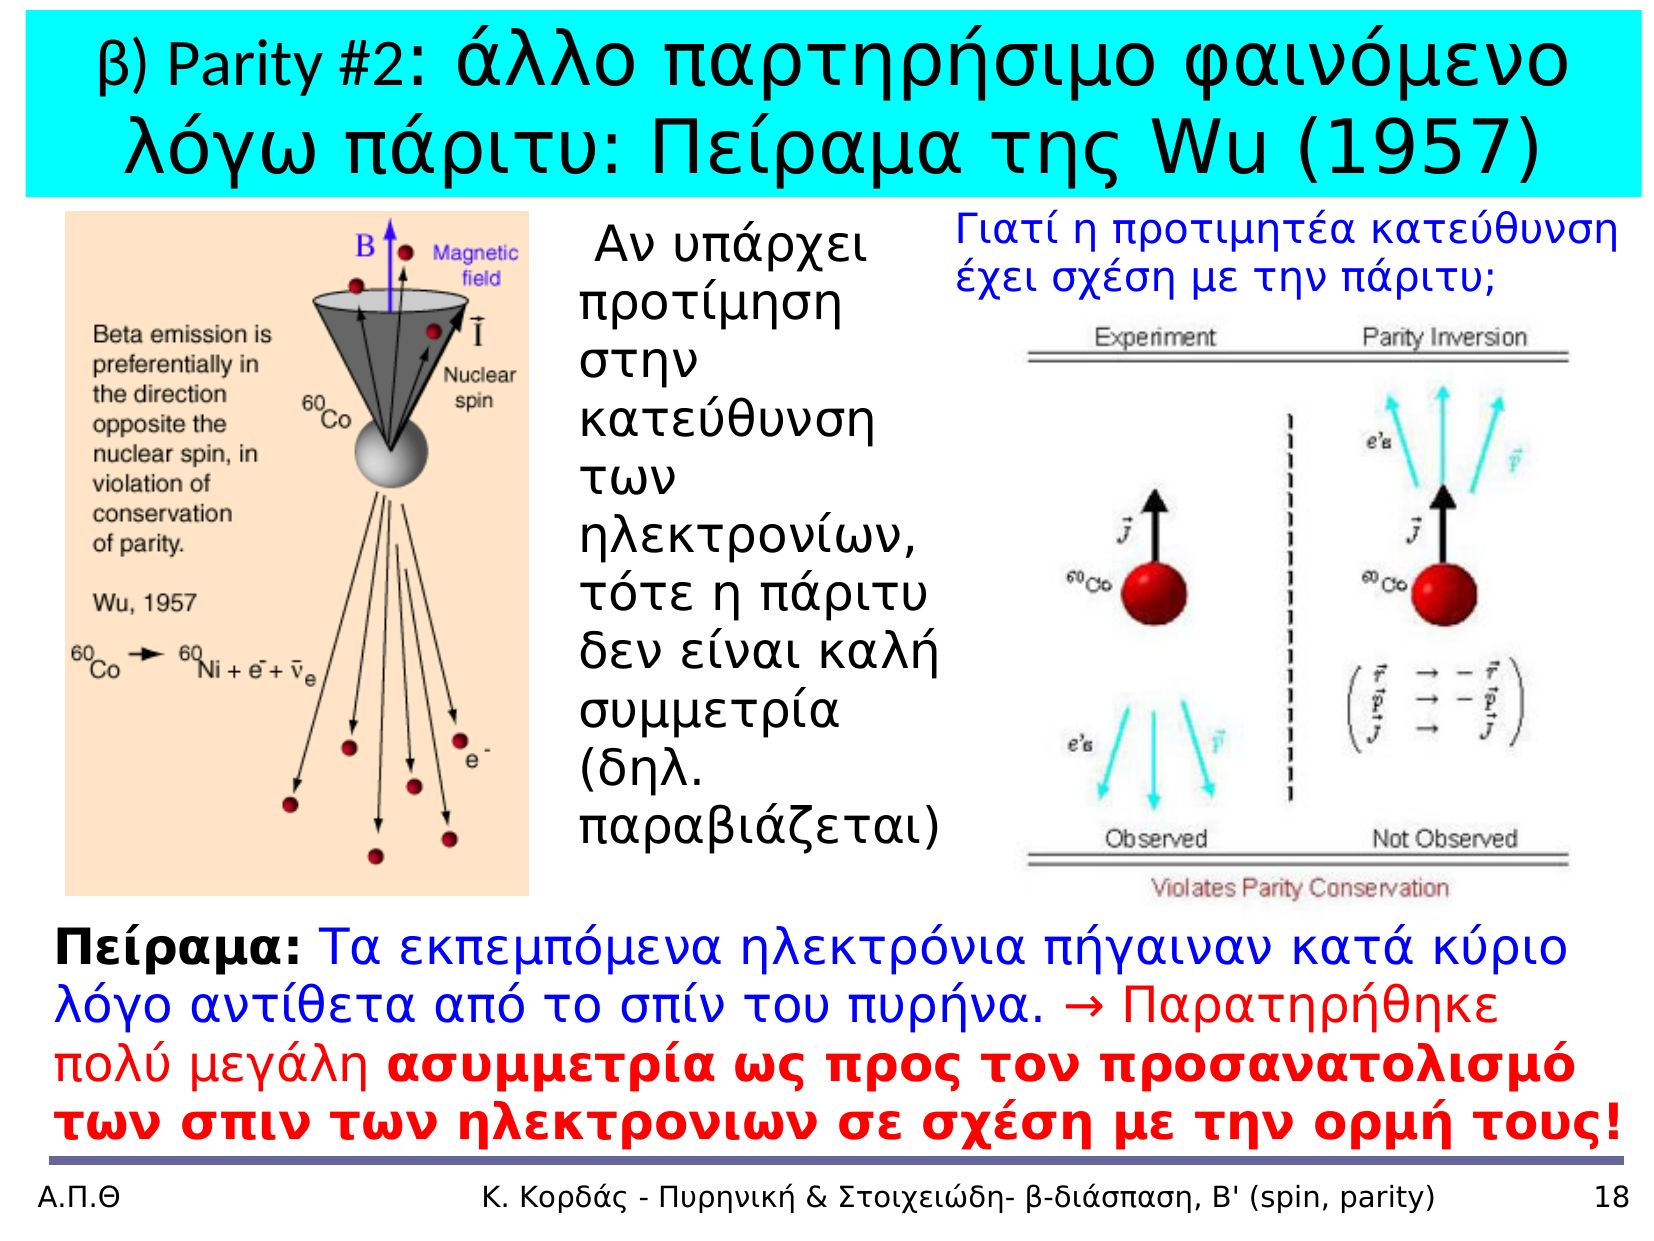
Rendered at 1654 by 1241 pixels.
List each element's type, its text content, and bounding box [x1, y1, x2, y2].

title β) Parity #2: άλλο παρτηρήσιμο φαινόμενο λόγω πάριτυ: Πείραμα της Wu (1957) [25, 10, 1642, 198]
list Πείραμα: Τα εκπεμπόμενα ηλεκτρόνια πήγαιναν κατά κύριο λόγο αντίθετα από το σπίν του πυρήνα. → Παρατηρήθηκε πολύ μεγάλη ασυμμετρία ως προς τον προσανατολισμό των σπιν των ηλεκτρονιων σε σχέση με την ορμή τους! [0, 918, 1629, 1153]
picture [65, 211, 529, 896]
text_box Γιατί η προτιμητέα κατεύθυνση έχει σχέση με την πάριτυ; [939, 197, 1649, 311]
picture [982, 311, 1596, 918]
list Αν υπάρχει προτίμηση στην κατεύθυνση των ηλεκτρονίων, τότε η πάριτυ δεν είναι καλή συμμετρία (δηλ. παραβιάζεται) [529, 214, 978, 859]
